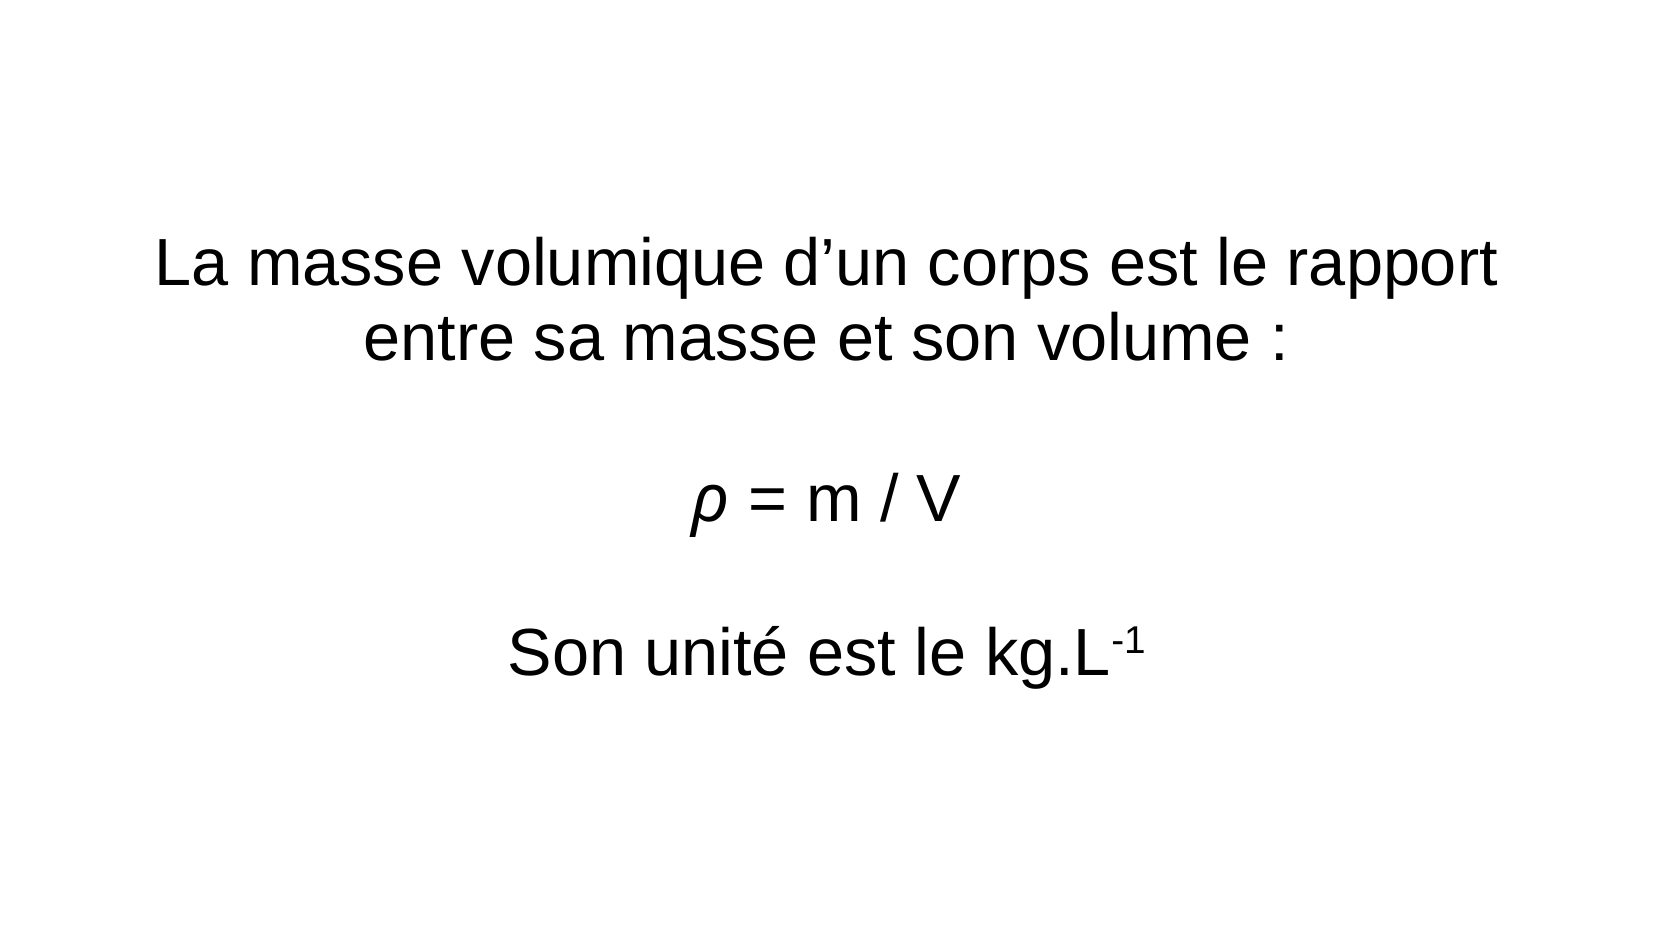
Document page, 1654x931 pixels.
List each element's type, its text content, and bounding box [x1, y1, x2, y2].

subtitle La masse volumique d’un corps est le rapport entre sa masse et son volume : ρ = m / V Son unité est le kg.L-1 [82, 59, 1571, 857]
